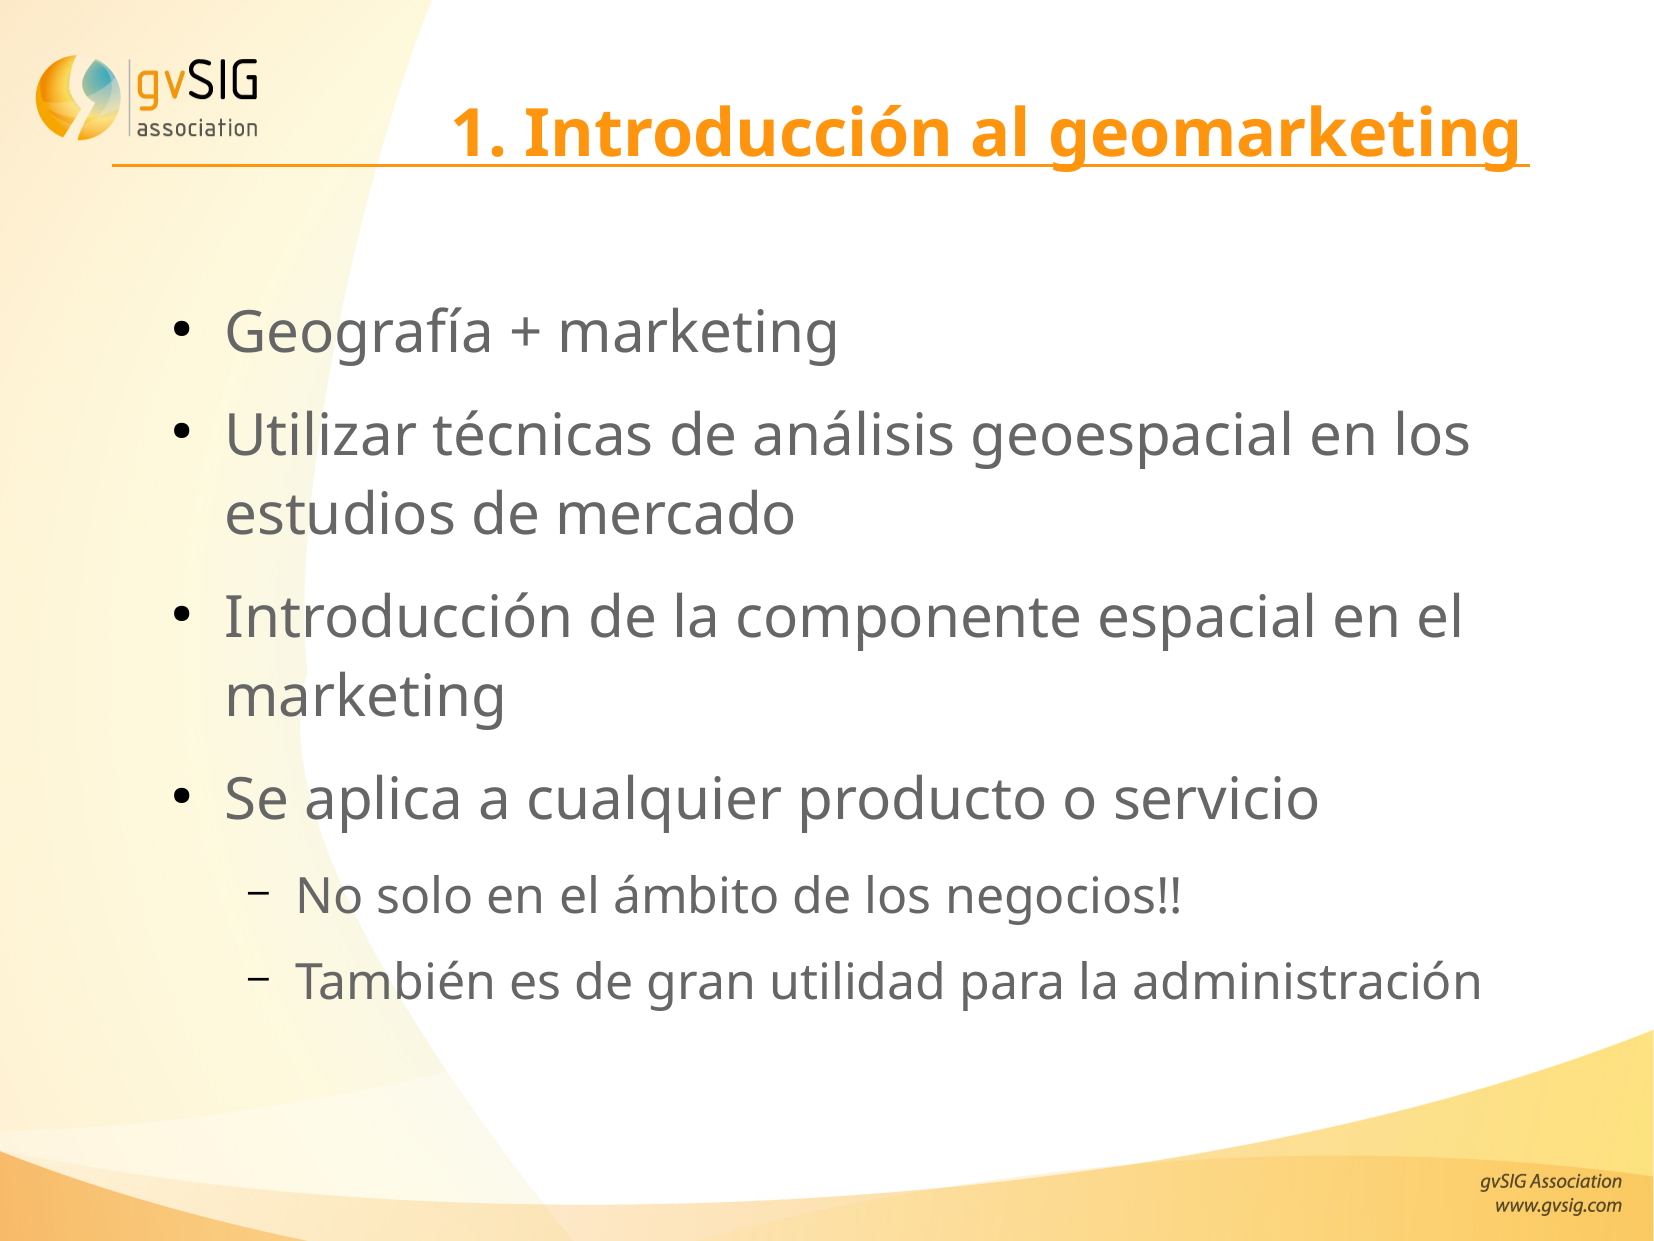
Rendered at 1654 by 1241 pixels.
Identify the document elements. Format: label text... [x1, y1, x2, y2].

title 1. Introducción al geomarketing [295, 167, 1524, 184]
title 1. Introducción al geomarketing [295, 84, 1524, 164]
list Geografía + marketing Utilizar técnicas de análisis geoespacial en los estudios de mercado Introducción de la componente espacial en el marketing Se aplica a cualquier producto o servicio No solo en el ámbito de los negocios!! También es de gran utilidad para la administración [82, 290, 1571, 1010]
picture [0, 0, 1654, 1241]
